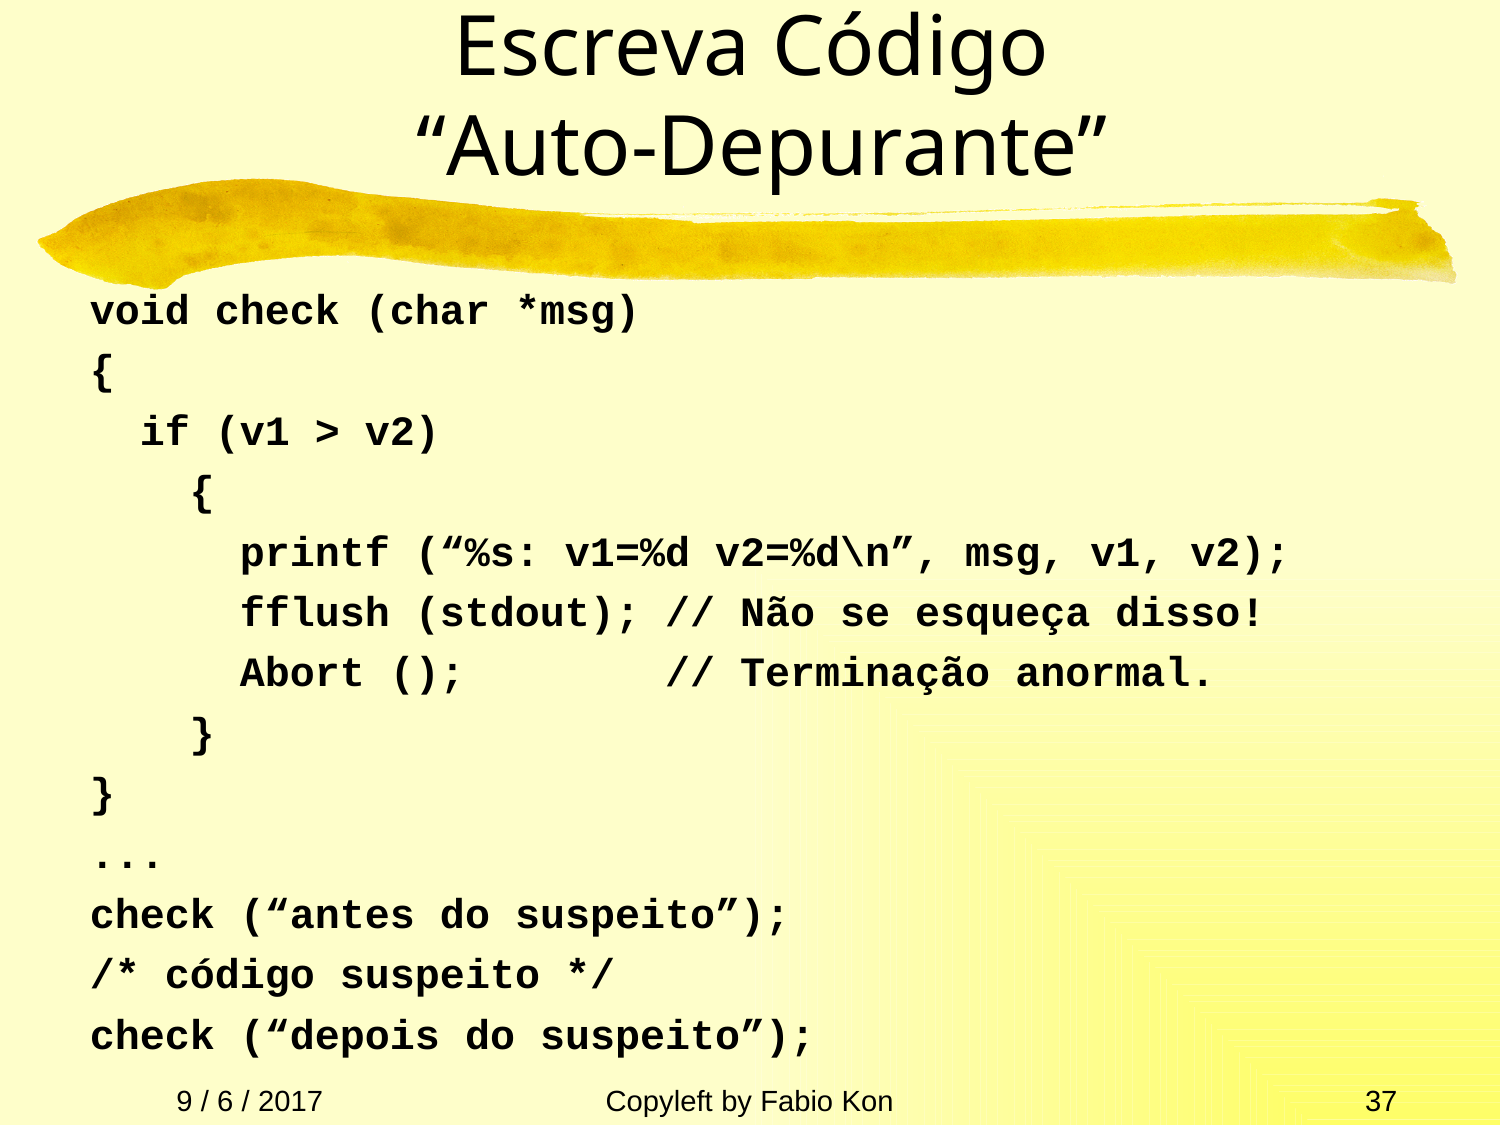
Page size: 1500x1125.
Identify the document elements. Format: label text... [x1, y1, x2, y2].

picture [24, 174, 1463, 297]
list void check (char *msg) { if (v1 > v2) { printf (“%s: v1=%d v2=%d\n”, msg, v1, v2); fflush (stdout); // Não se esqueça disso! Abort (); // Terminação anormal. } } ... check (“antes do suspeito”); /* código suspeito */ check (“depois do suspeito”); [74, 275, 1417, 1076]
title Escreva Código “Auto-Depurante” [125, 0, 1401, 200]
